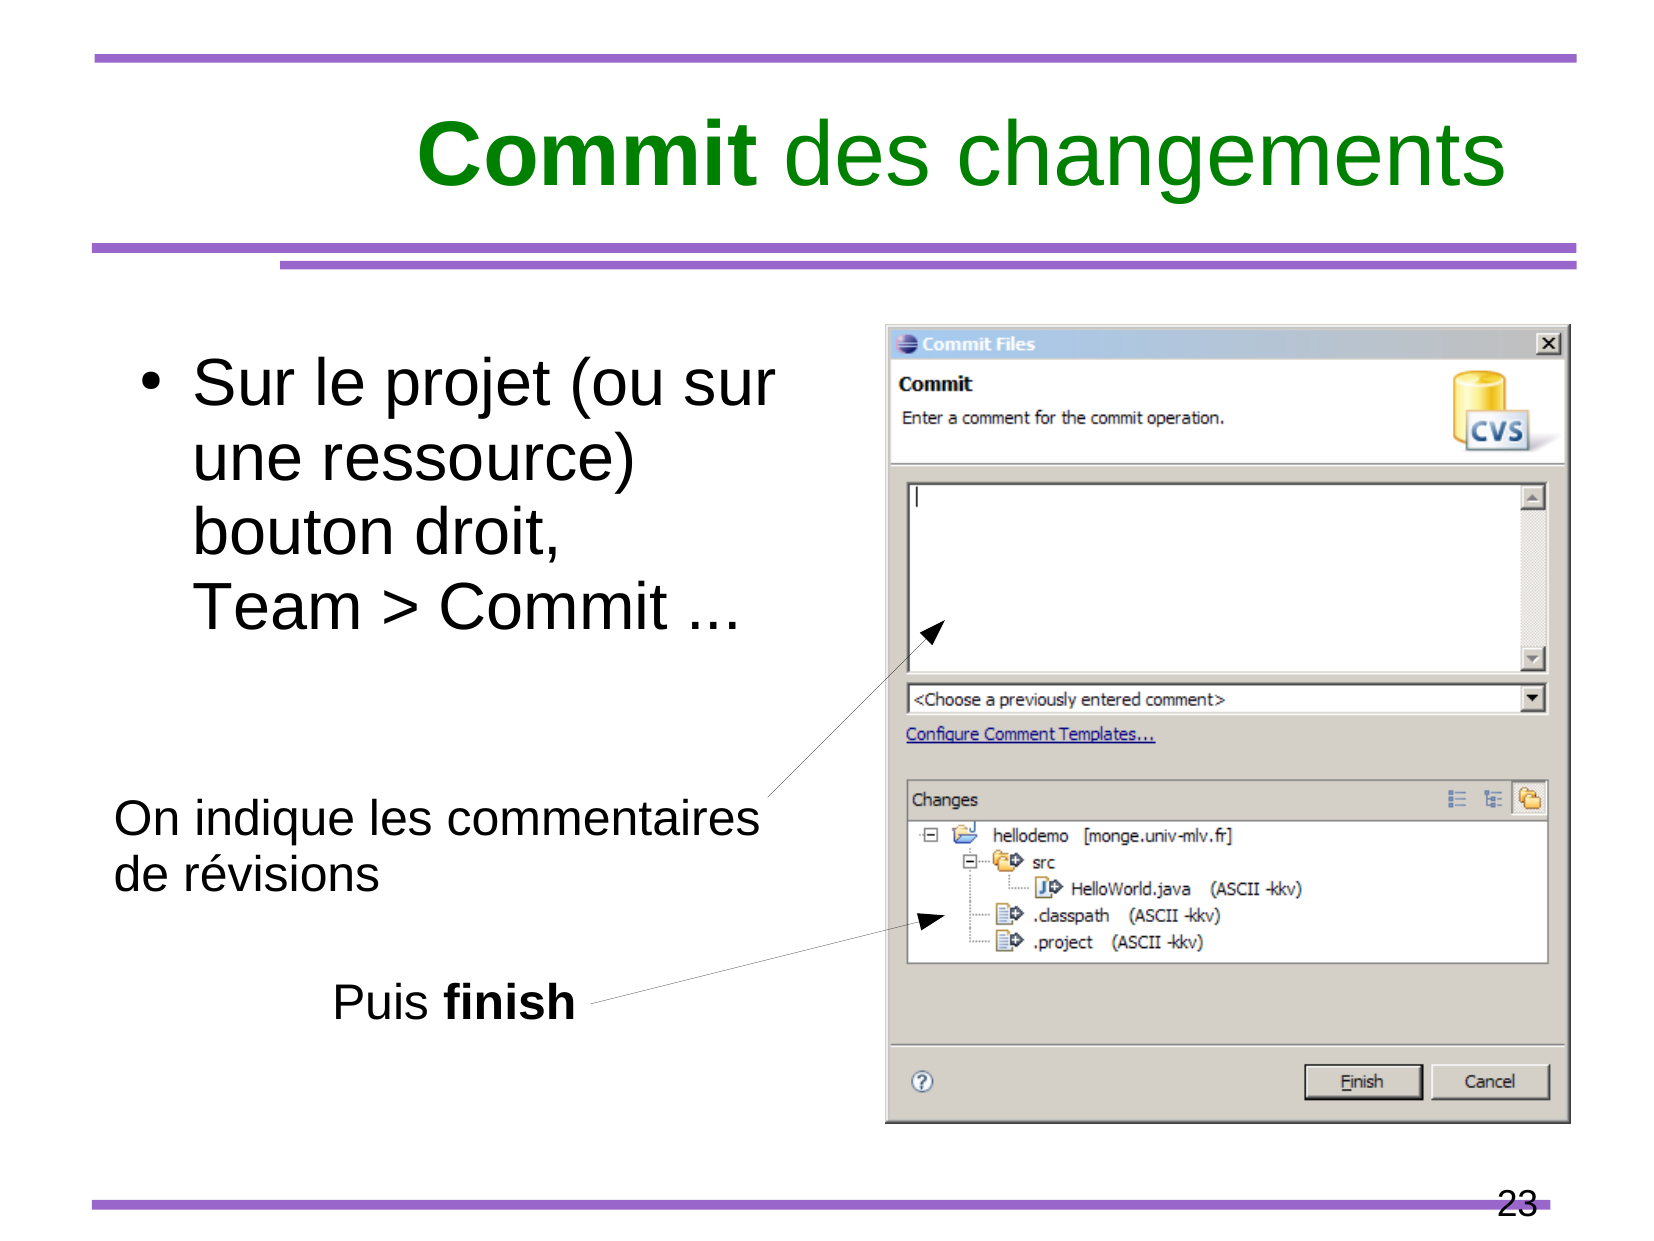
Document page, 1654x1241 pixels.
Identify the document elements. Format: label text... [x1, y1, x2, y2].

text_box On indique les commentaires de révisions [113, 790, 798, 903]
text_box Puis finish [332, 974, 621, 1031]
picture [885, 324, 1571, 1124]
title Commit des changements [121, 49, 1534, 257]
list Sur le projet (ou sur une ressource) bouton droit, Team > Commit ... [121, 344, 885, 644]
